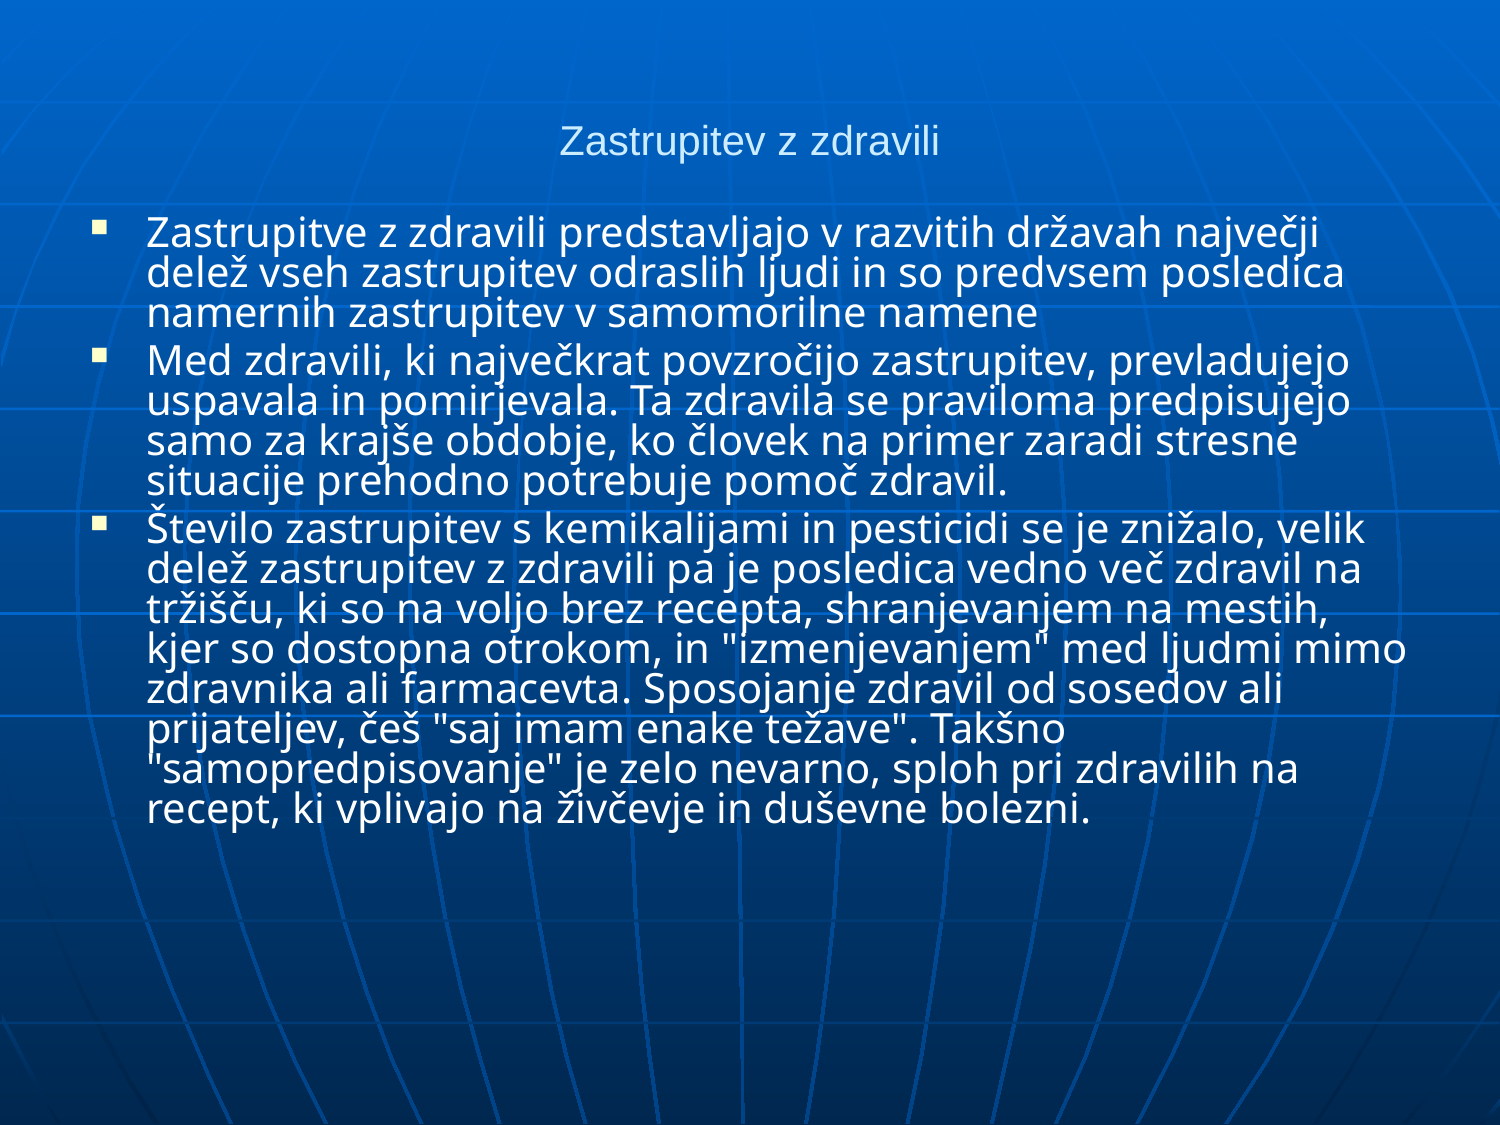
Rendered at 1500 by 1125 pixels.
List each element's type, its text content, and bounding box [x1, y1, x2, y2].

title Zastrupitev z zdravili [75, 45, 1425, 208]
list Zastrupitve z zdravili predstavljajo v razvitih državah največji delež vseh zastrupitev odraslih ljudi in so predvsem posledica namernih zastrupitev v samomorilne namene Med zdravili, ki največkrat povzročijo zastrupitev, prevladujejo uspavala in pomirjevala. Ta zdravila se praviloma predpisujejo samo za krajše obdobje, ko človek na primer zaradi stresne situacije prehodno potrebuje pomoč zdravil. Število zastrupitev s kemikalijami in pesticidi se je znižalo, velik delež zastrupitev z zdravili pa je posledica vedno več zdravil na tržišču, ki so na voljo brez recepta, shranjevanjem na mestih, kjer so dostopna otrokom, in "izmenjevanjem" med ljudmi mimo zdravnika ali farmacevta. Sposojanje zdravil od sosedov ali prijateljev, češ "saj imam enake težave". Takšno "samopredpisovanje" je zelo nevarno, sploh pri zdravilih na recept, ki vplivajo na živčevje in duševne bolezni. [75, 208, 1425, 1005]
